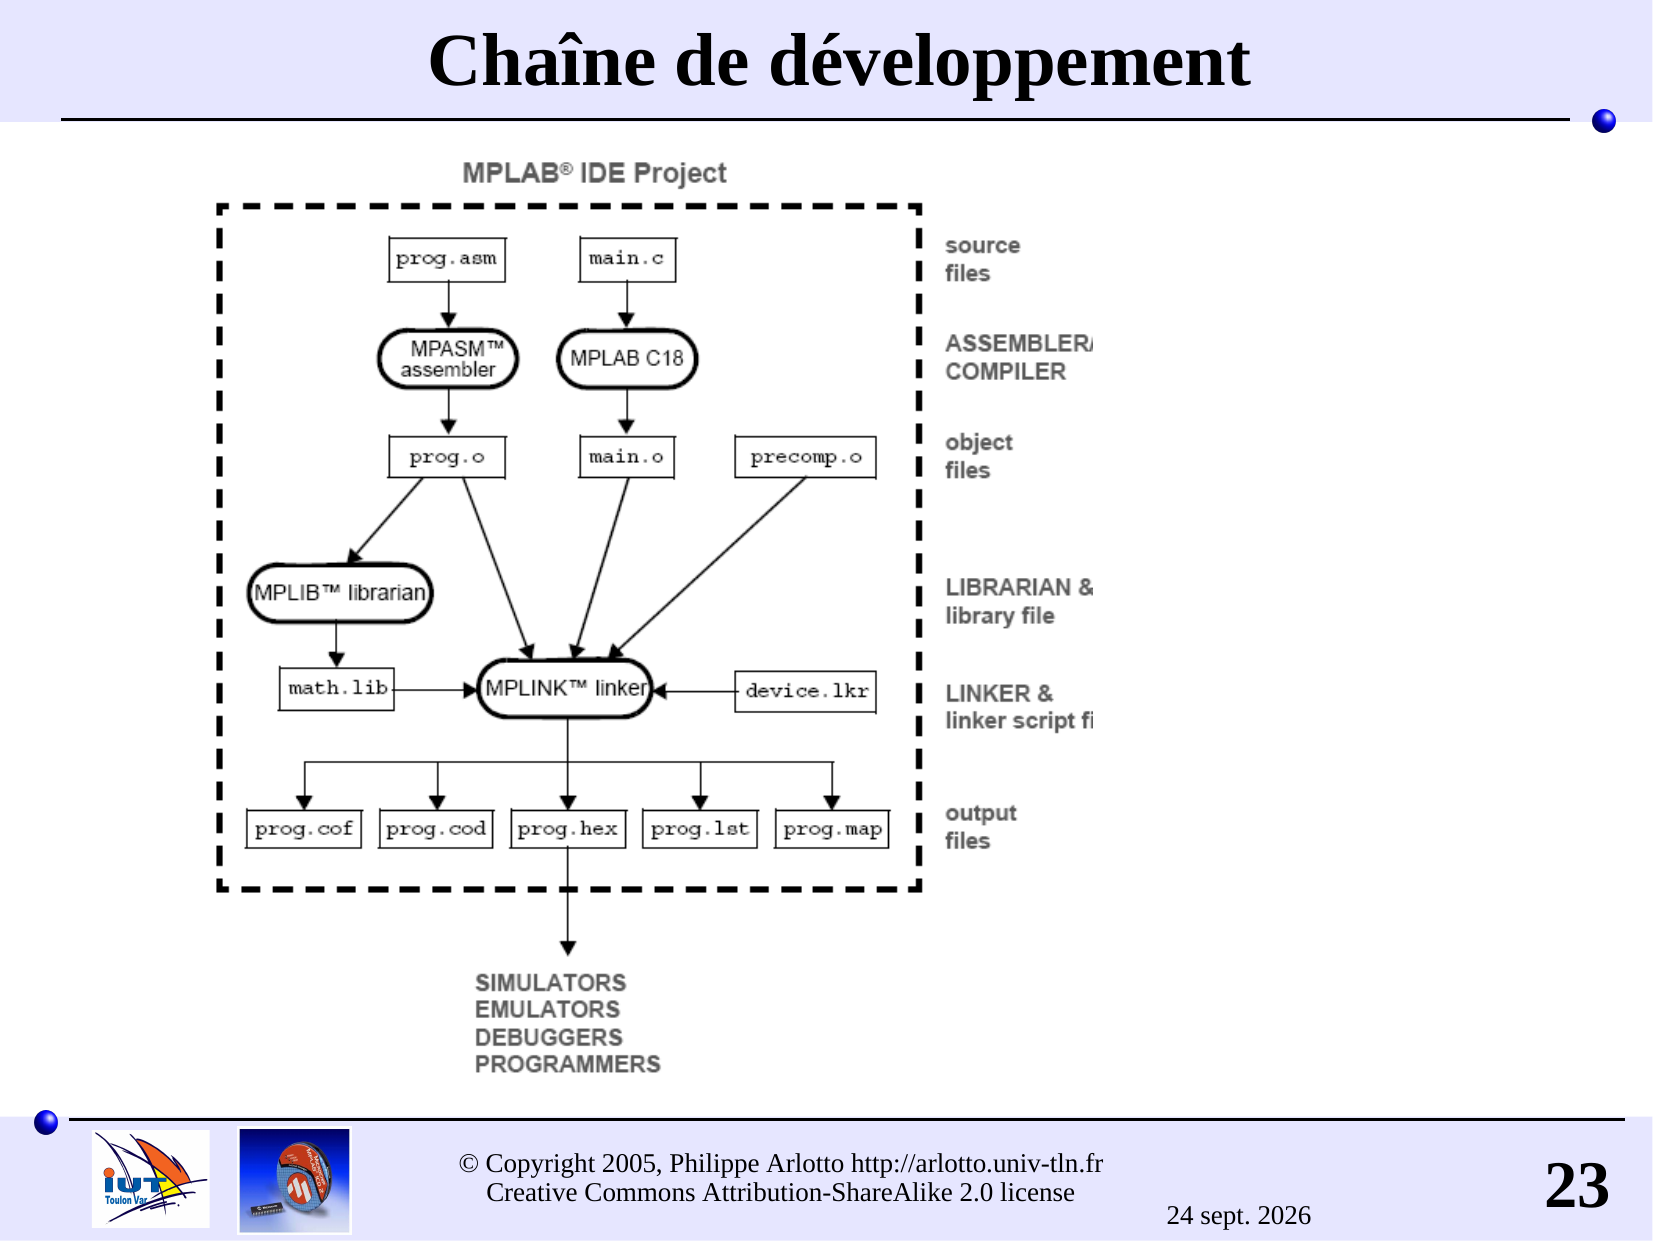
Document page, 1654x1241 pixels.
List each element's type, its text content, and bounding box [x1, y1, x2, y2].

picture [176, 147, 1093, 1093]
title Chaîne de développement [95, 14, 1585, 107]
picture [237, 1126, 352, 1235]
